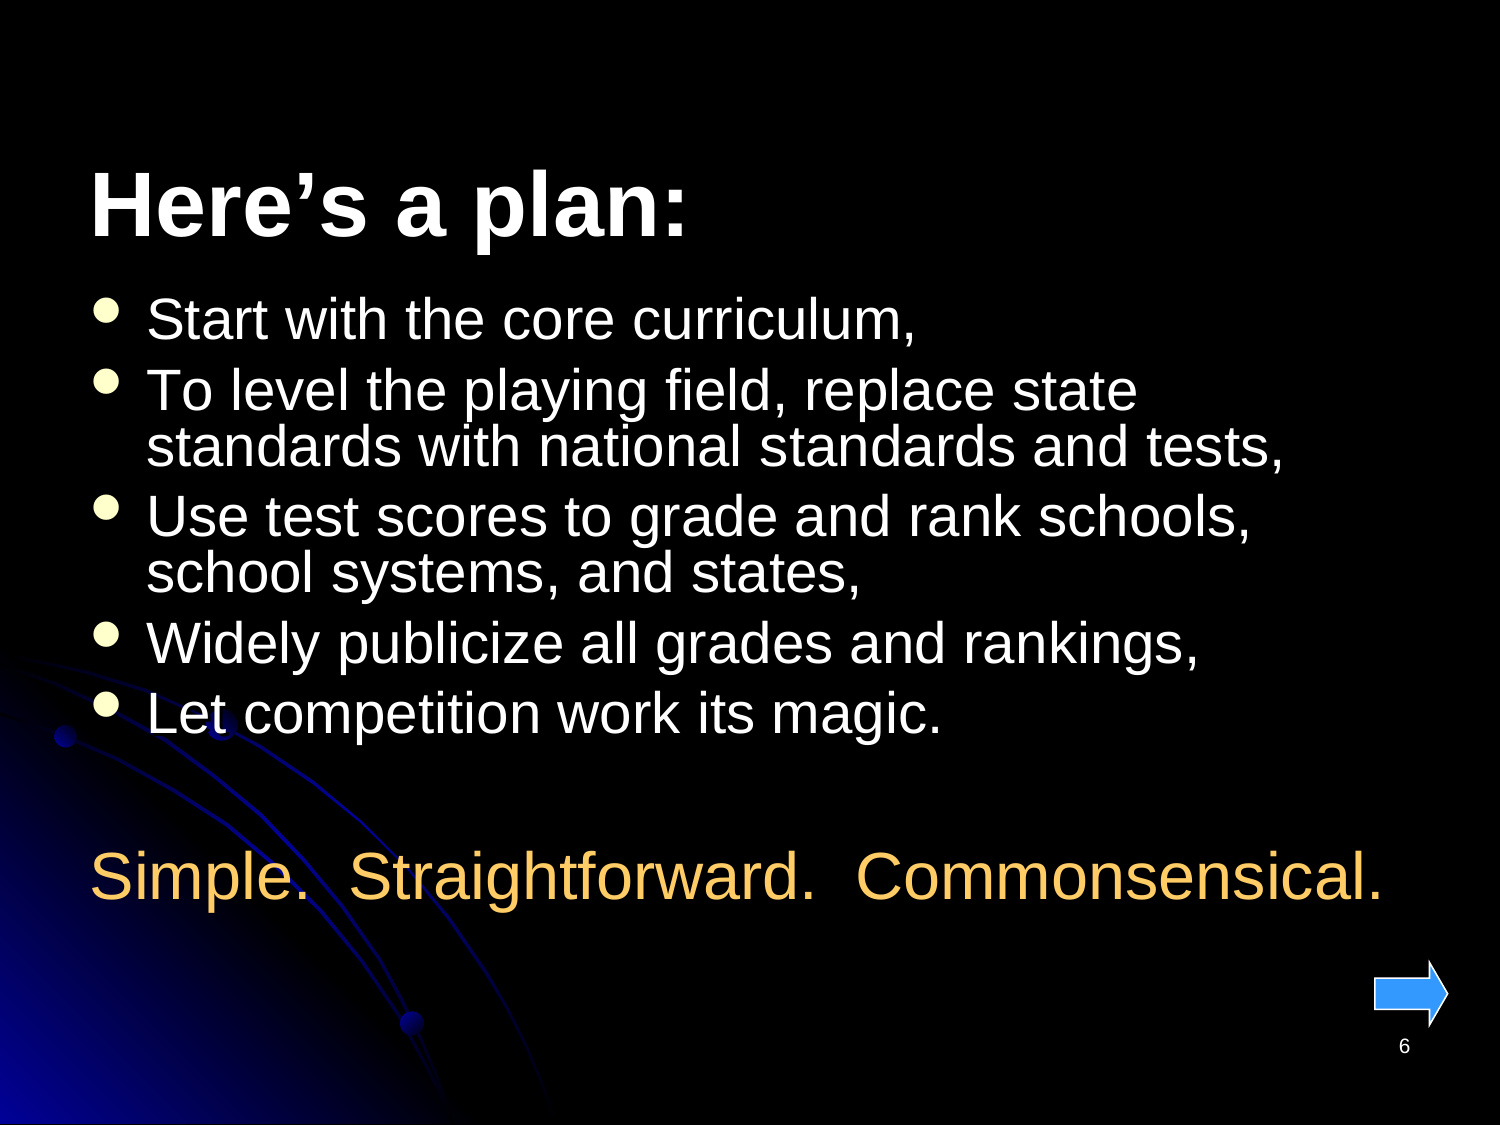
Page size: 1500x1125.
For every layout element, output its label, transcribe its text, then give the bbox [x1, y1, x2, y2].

text_box [1374, 962, 1448, 1026]
text_box Here’s a plan: [74, 137, 1375, 263]
text_box Simple. Straightforward. Commonsensical. [75, 824, 1426, 921]
list Start with the core curriculum, To level the playing field, replace state standards with national standards and tests, Use test scores to grade and rank schools, school systems, and states, Widely publicize all grades and rankings, Let competition work its magic. [75, 287, 1413, 763]
